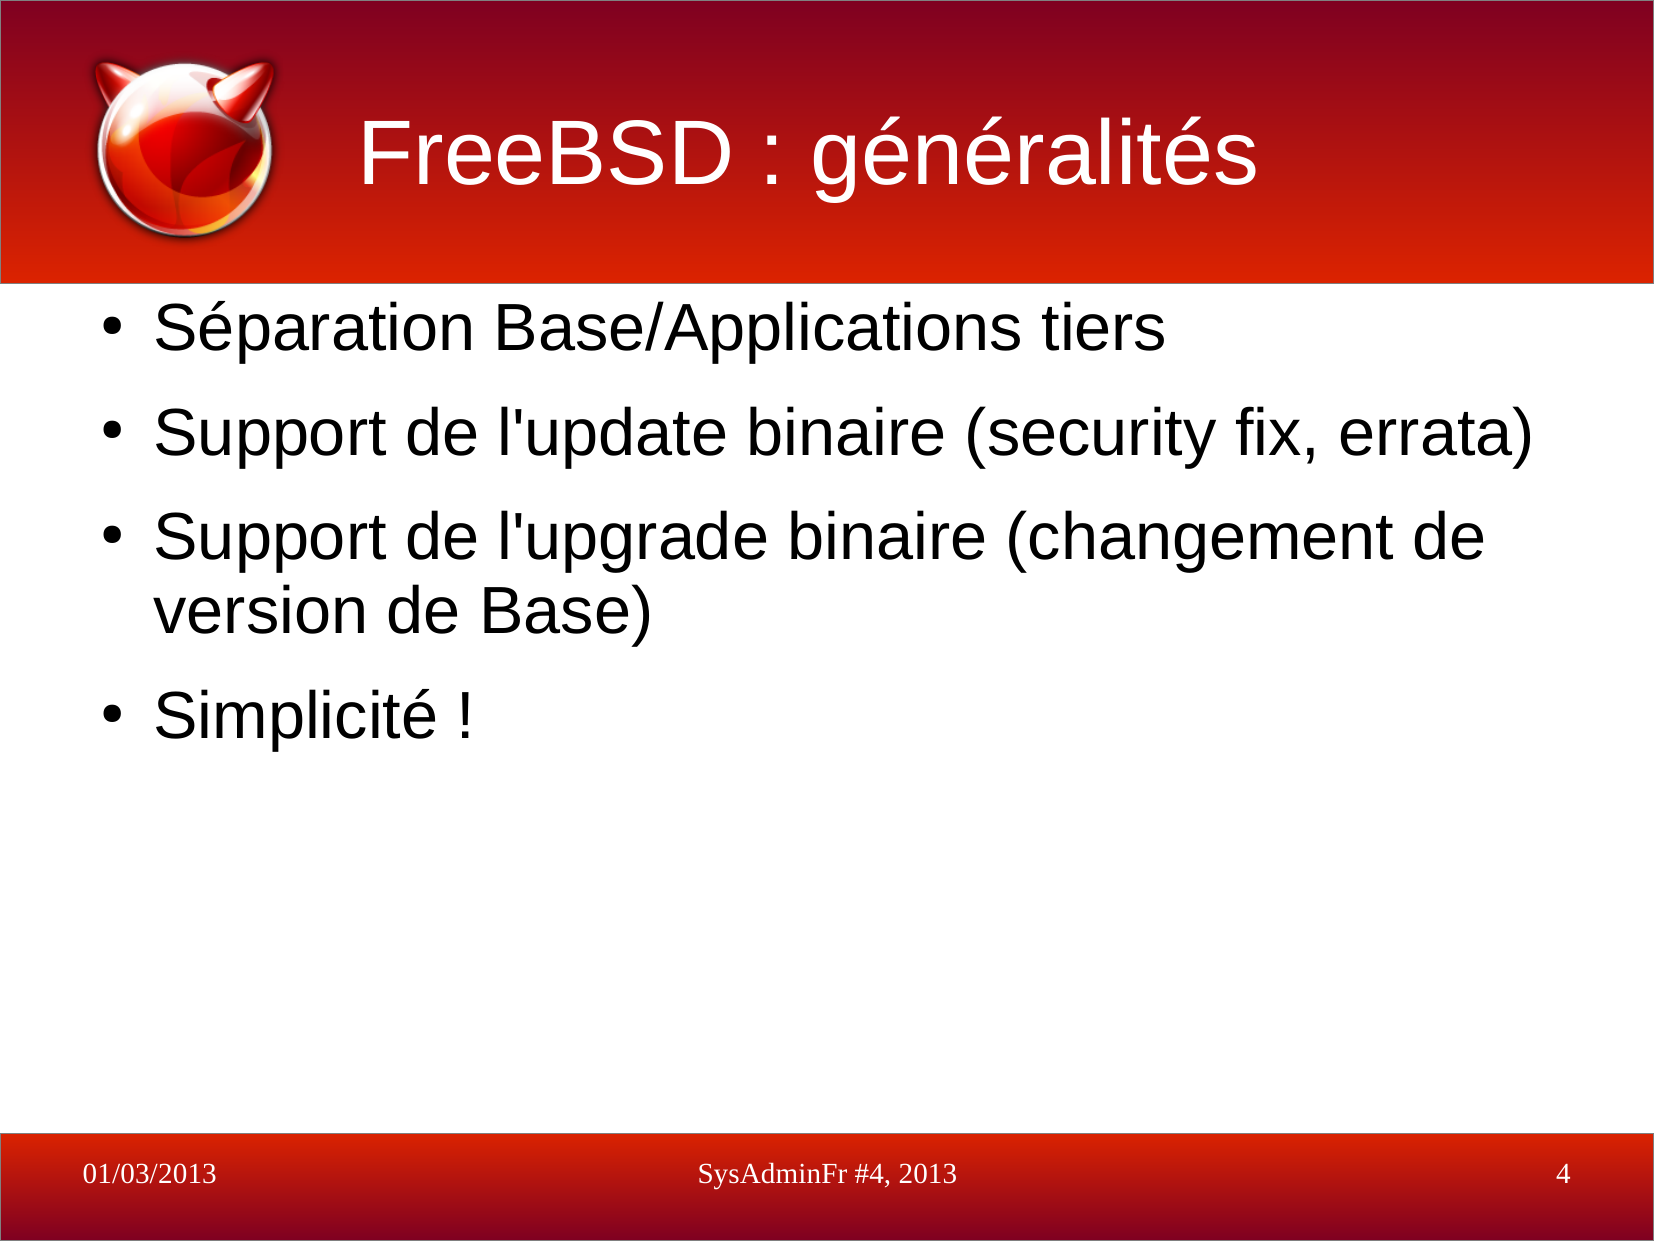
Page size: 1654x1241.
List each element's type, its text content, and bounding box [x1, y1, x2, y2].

title FreeBSD : généralités [82, 49, 1536, 257]
list Séparation Base/Applications tiers Support de l'update binaire (security fix, errata) Support de l'upgrade binaire (changement de version de Base) Simplicité ! [82, 290, 1538, 1010]
